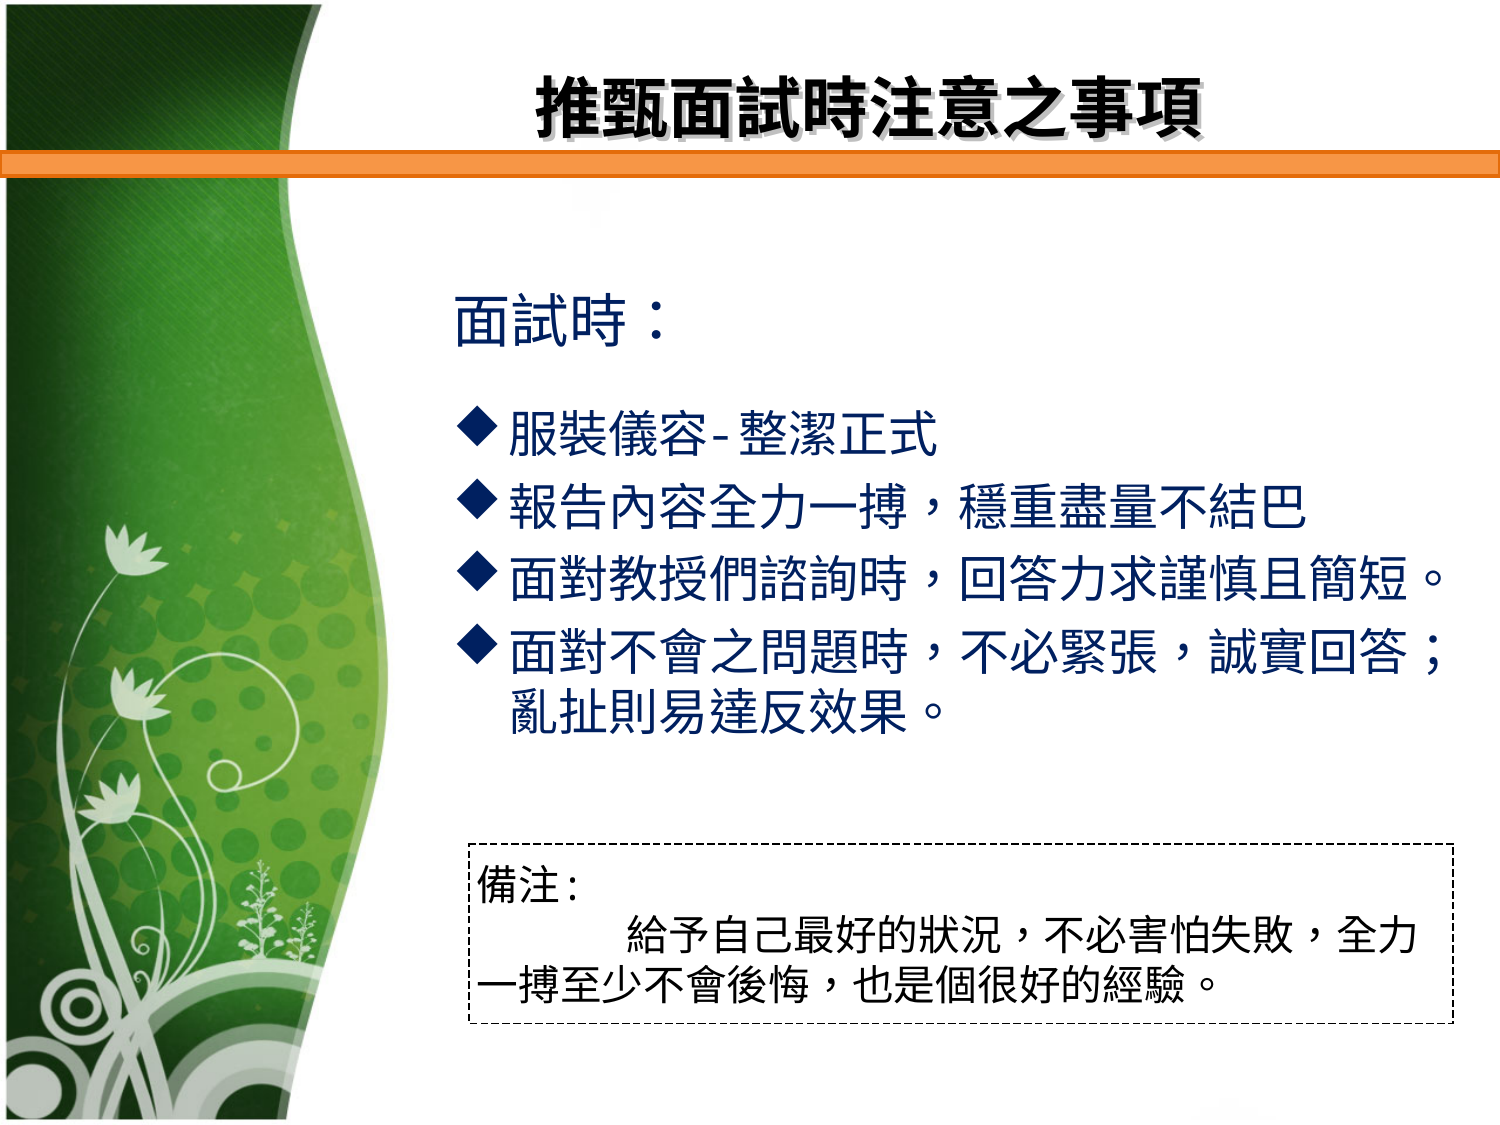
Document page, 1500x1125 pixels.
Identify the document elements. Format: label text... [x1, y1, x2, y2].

text_box 備注: 給予自己最好的狀況，不必害怕失敗，全力一搏至少不會後悔，也是個很好的經驗。 [468, 843, 1454, 1024]
text_box [0, 152, 1500, 176]
list 面試時： 服裝儀容-整潔正式 報告內容全力一搏，穩重盡量不結巴 面對教授們諮詢時，回答力求謹慎且簡短。 面對不會之問題時，不必緊張，誠實回答；亂扯則易達反效果。 [445, 269, 1500, 774]
title 推甄面試時注意之事項 [527, 35, 1254, 152]
picture [0, 176, 1500, 1125]
picture [0, 0, 1500, 152]
